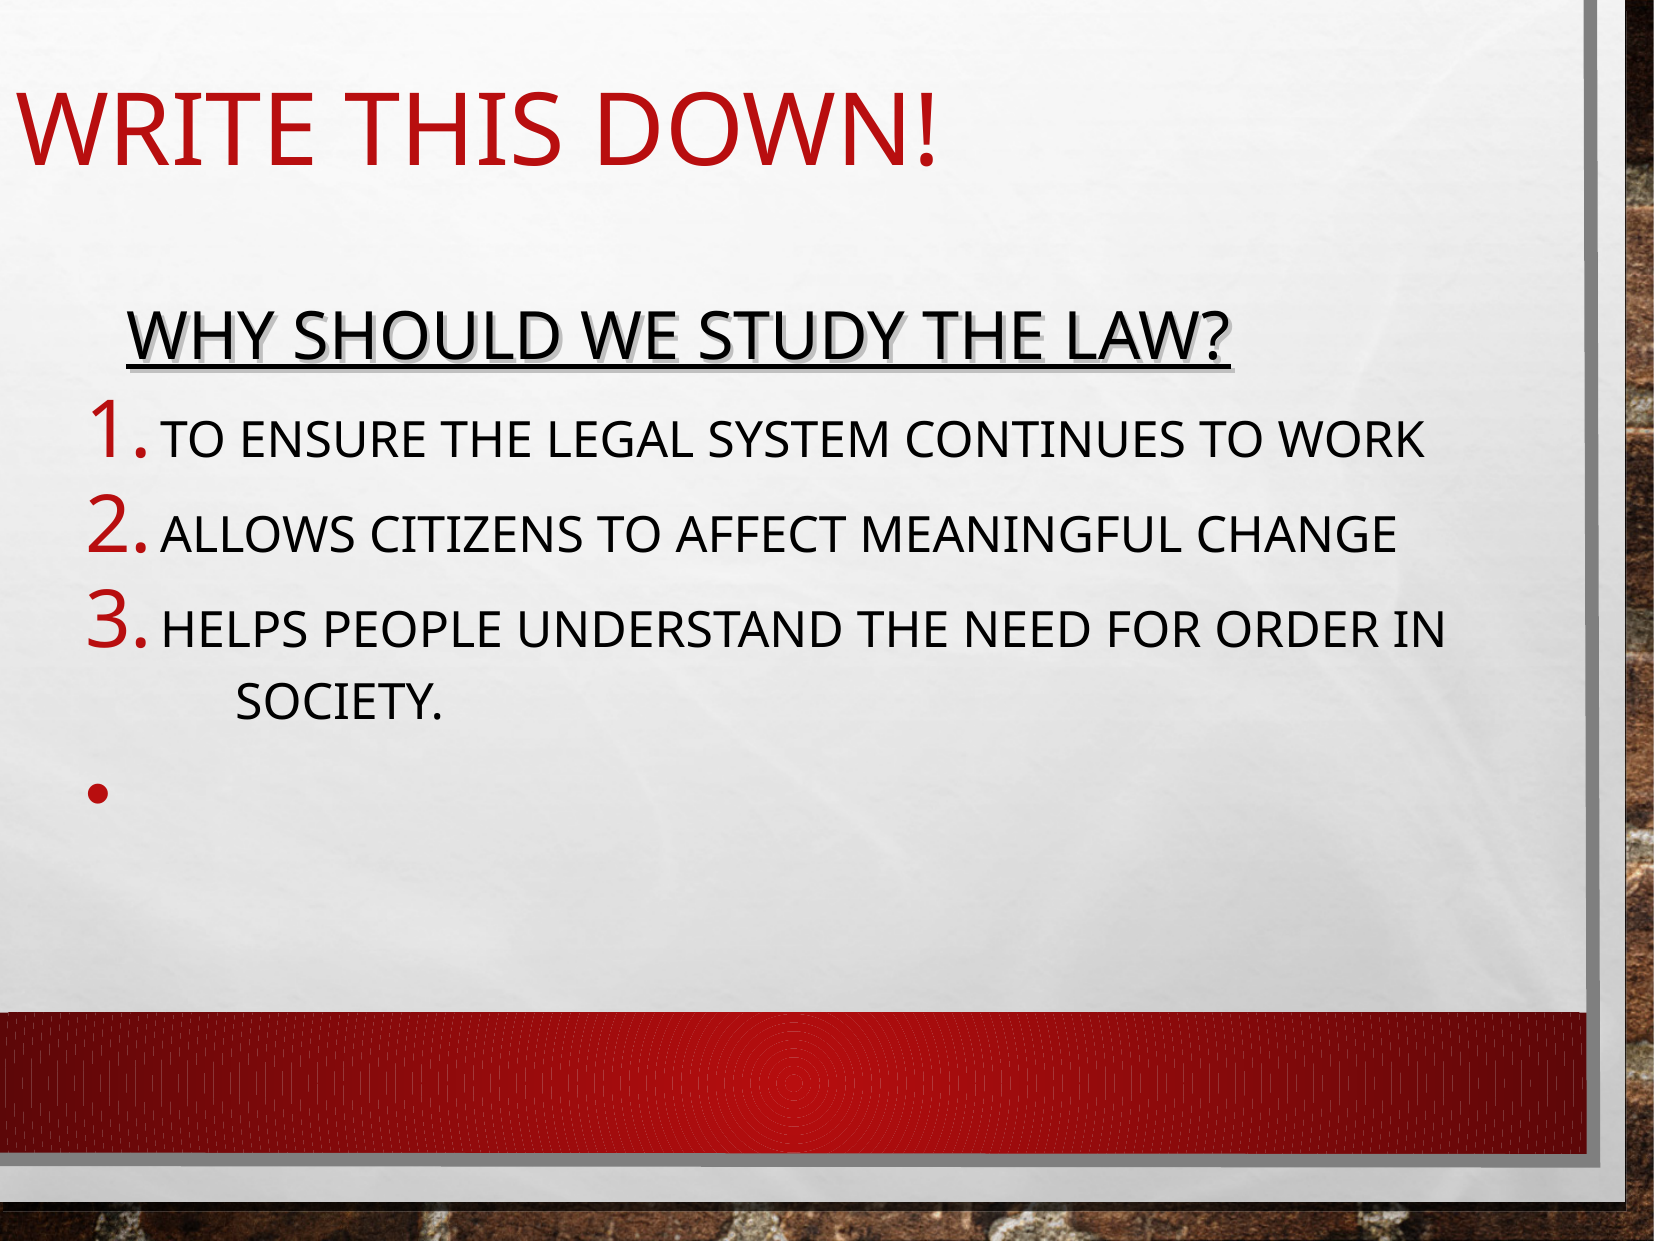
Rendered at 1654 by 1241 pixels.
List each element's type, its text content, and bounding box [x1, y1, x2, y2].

list Why Should We Study the Law? To ensure the legal system continues to work Allows citizens to affect meaningful change Helps people understand the need for order in society. [70, 256, 1481, 855]
title Write this down! [0, 28, 1411, 237]
